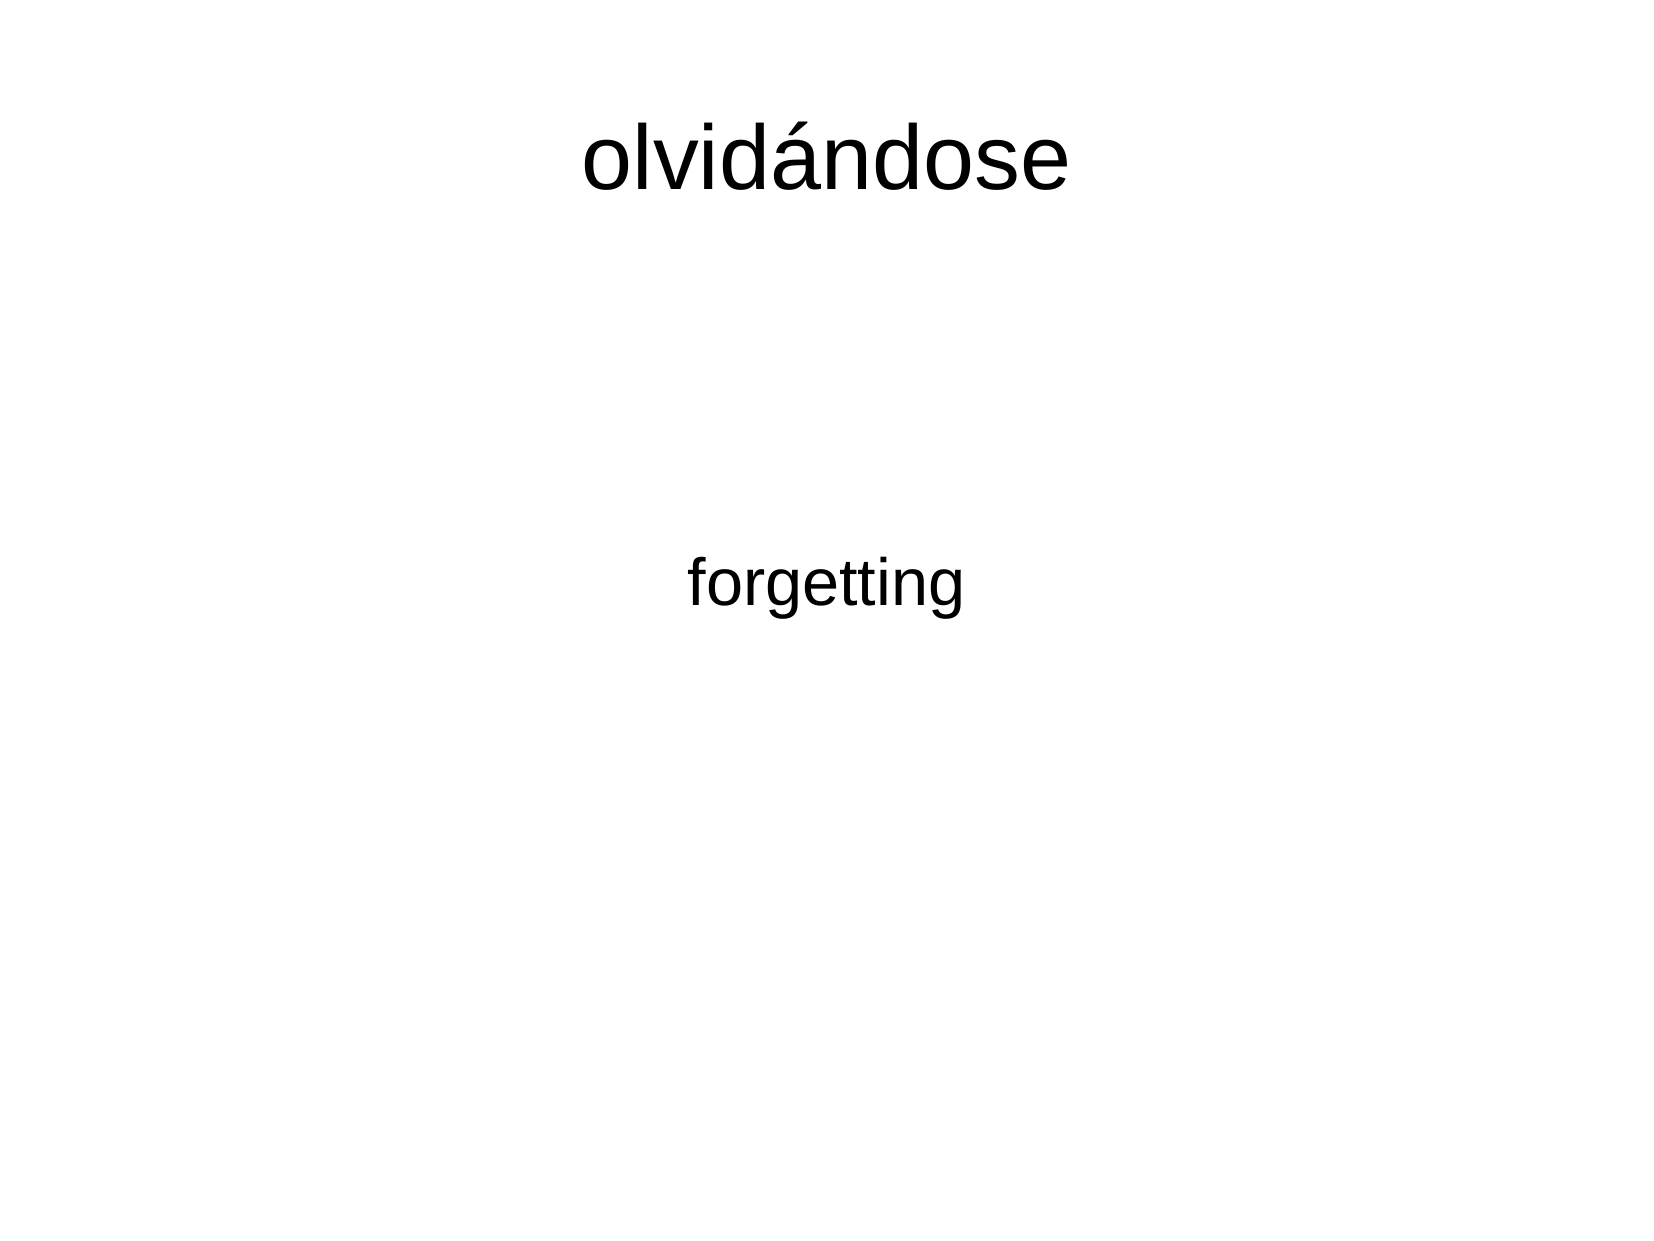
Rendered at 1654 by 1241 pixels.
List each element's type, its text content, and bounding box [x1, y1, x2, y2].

subtitle forgetting [82, 56, 1571, 1102]
